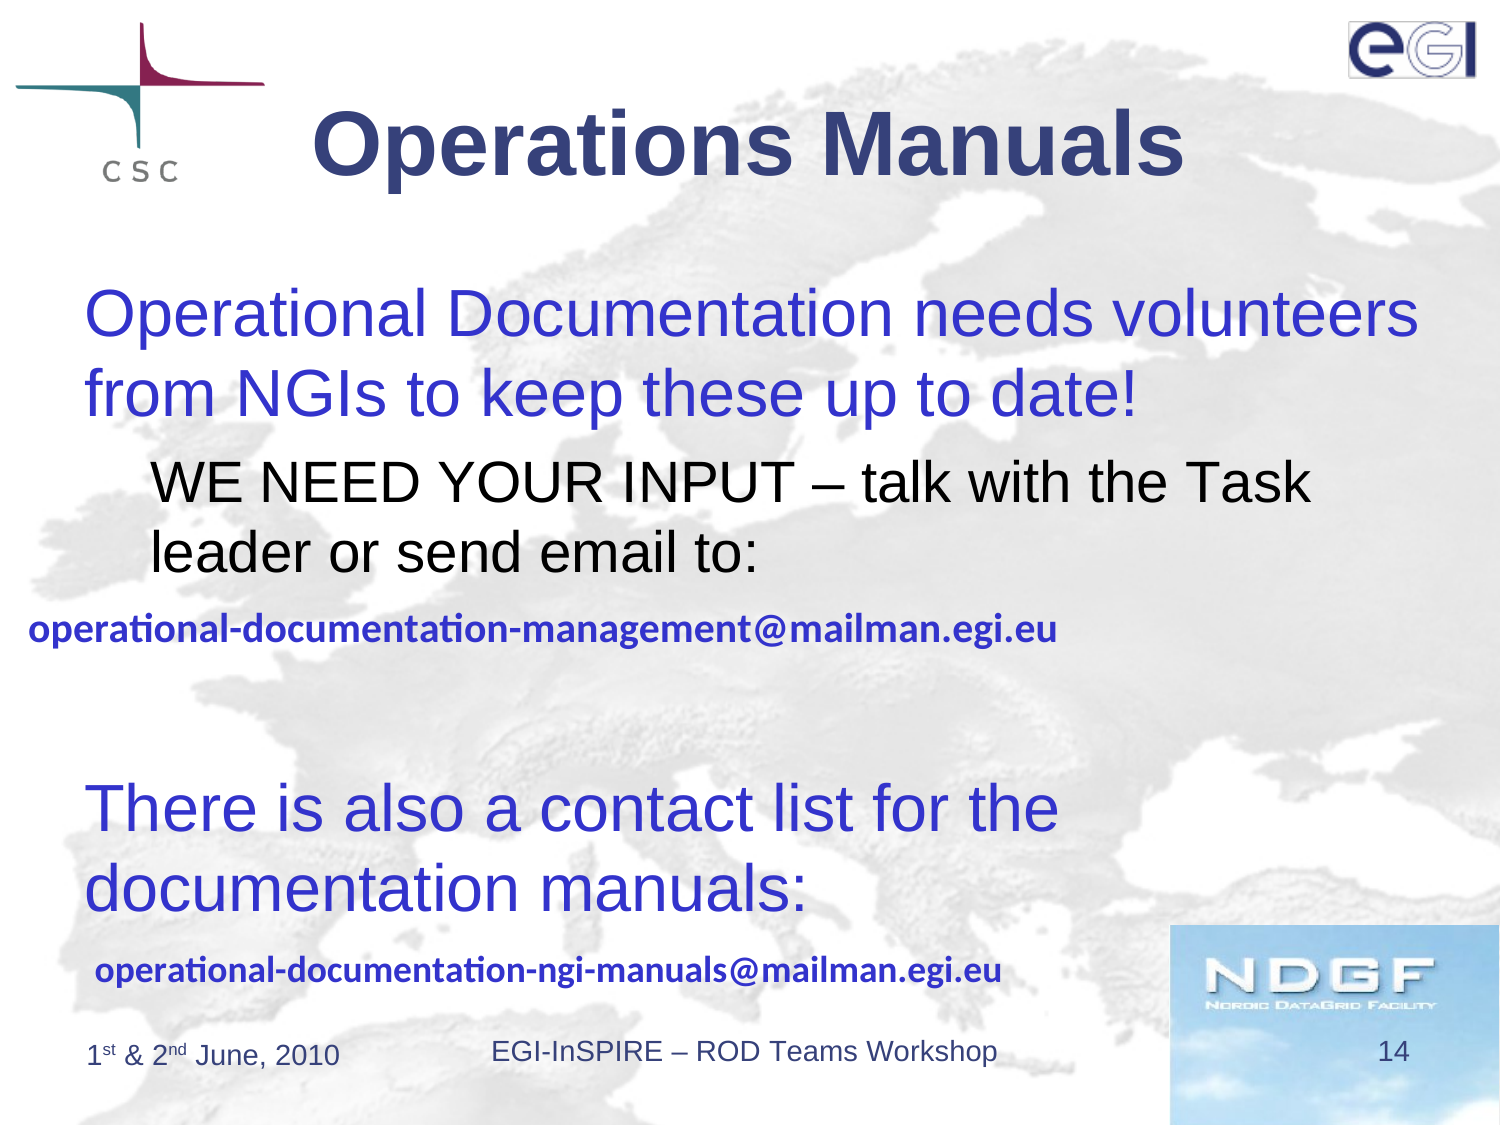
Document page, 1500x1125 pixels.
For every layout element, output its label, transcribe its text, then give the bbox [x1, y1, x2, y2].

title Operations Manuals [75, 20, 1426, 257]
list Operational Documentation needs volunteers from NGIs to keep these up to date! WE NEED YOUR INPUT – talk with the Task leader or send email to: operational-documentation-management@mailman.egi.eu There is also a contact list for the documentation manuals: operational-documentation-ngi-manuals@mailman.egi.eu [13, 262, 1487, 1006]
picture [0, 0, 1500, 1125]
